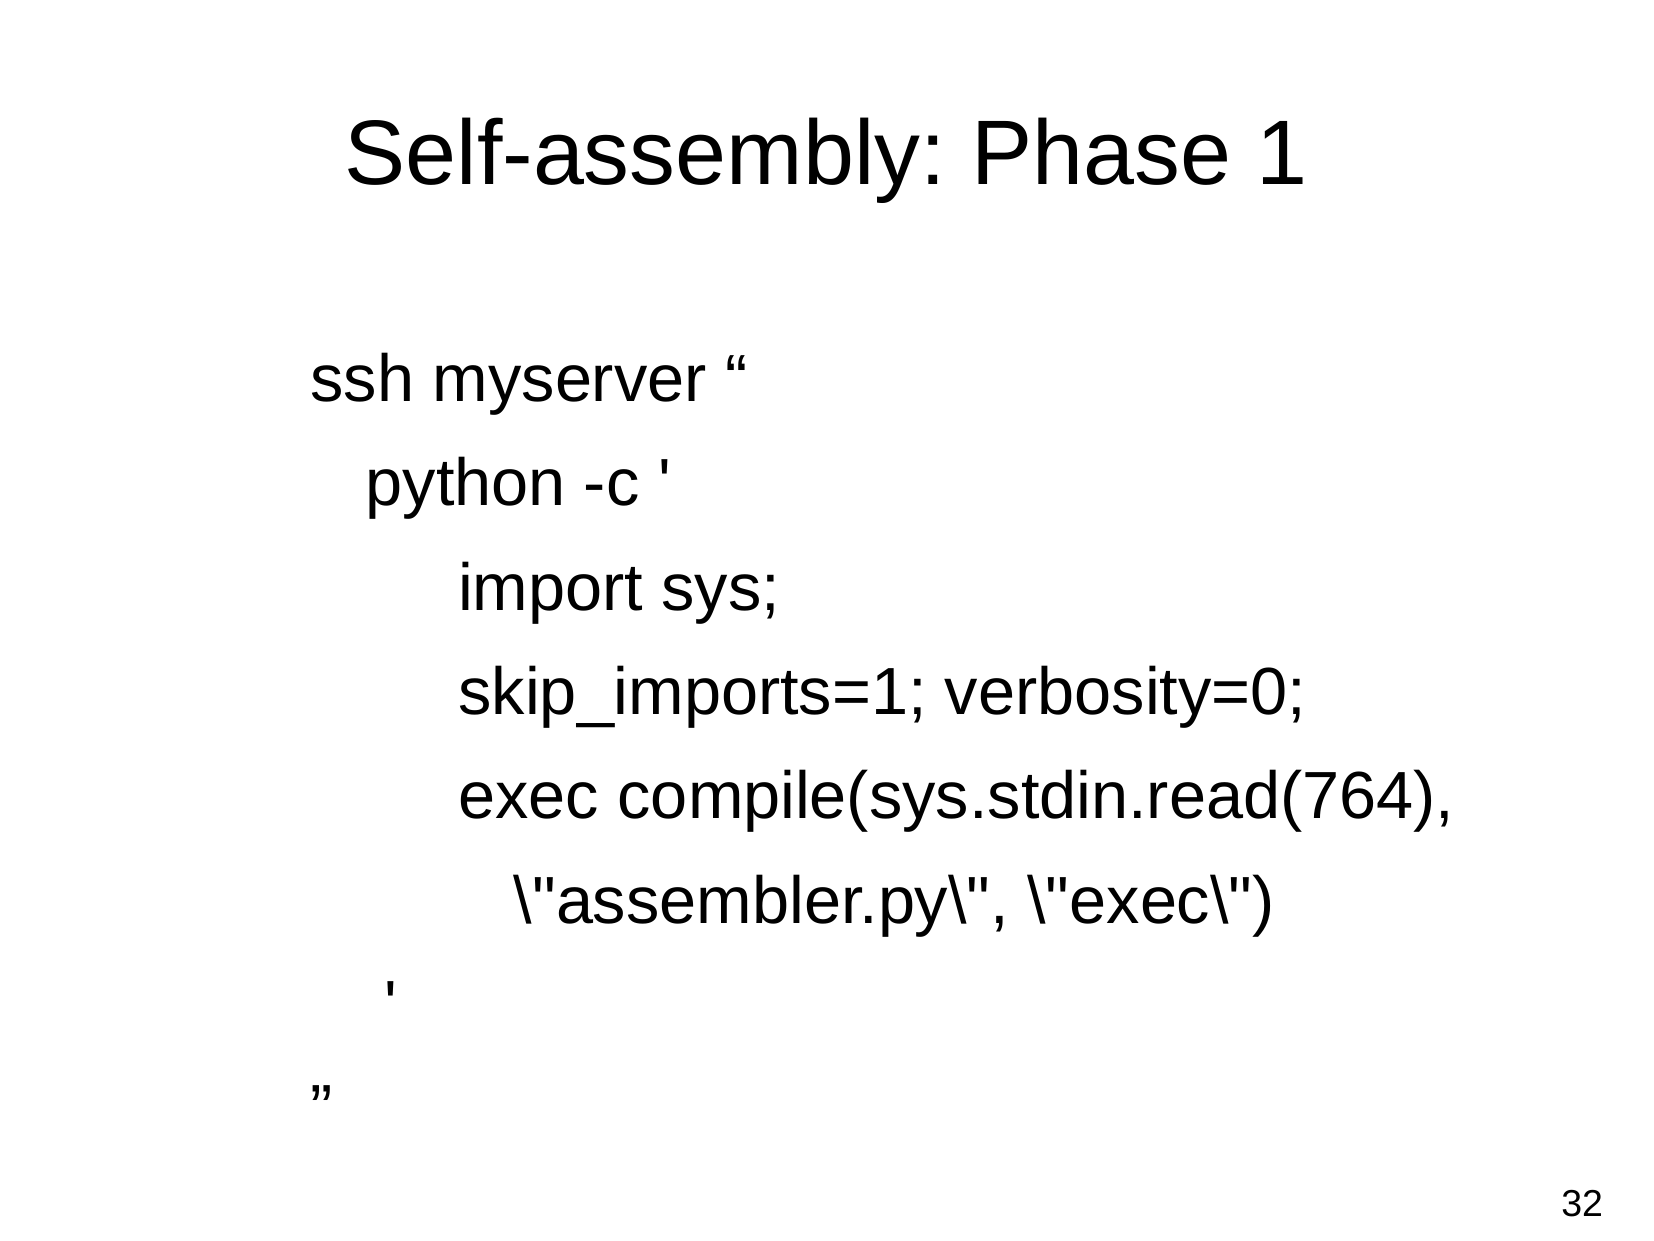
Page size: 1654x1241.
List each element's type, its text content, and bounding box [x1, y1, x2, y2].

title Self-assembly: Phase 1 [82, 49, 1571, 257]
list ssh myserver “ python -c ' import sys; skip_imports=1; verbosity=0; exec compile(sys.stdin.read(764), \"assembler.py\", \"exec\") ' ” [310, 341, 1654, 1160]
text_box 32 [1546, 1174, 1619, 1232]
